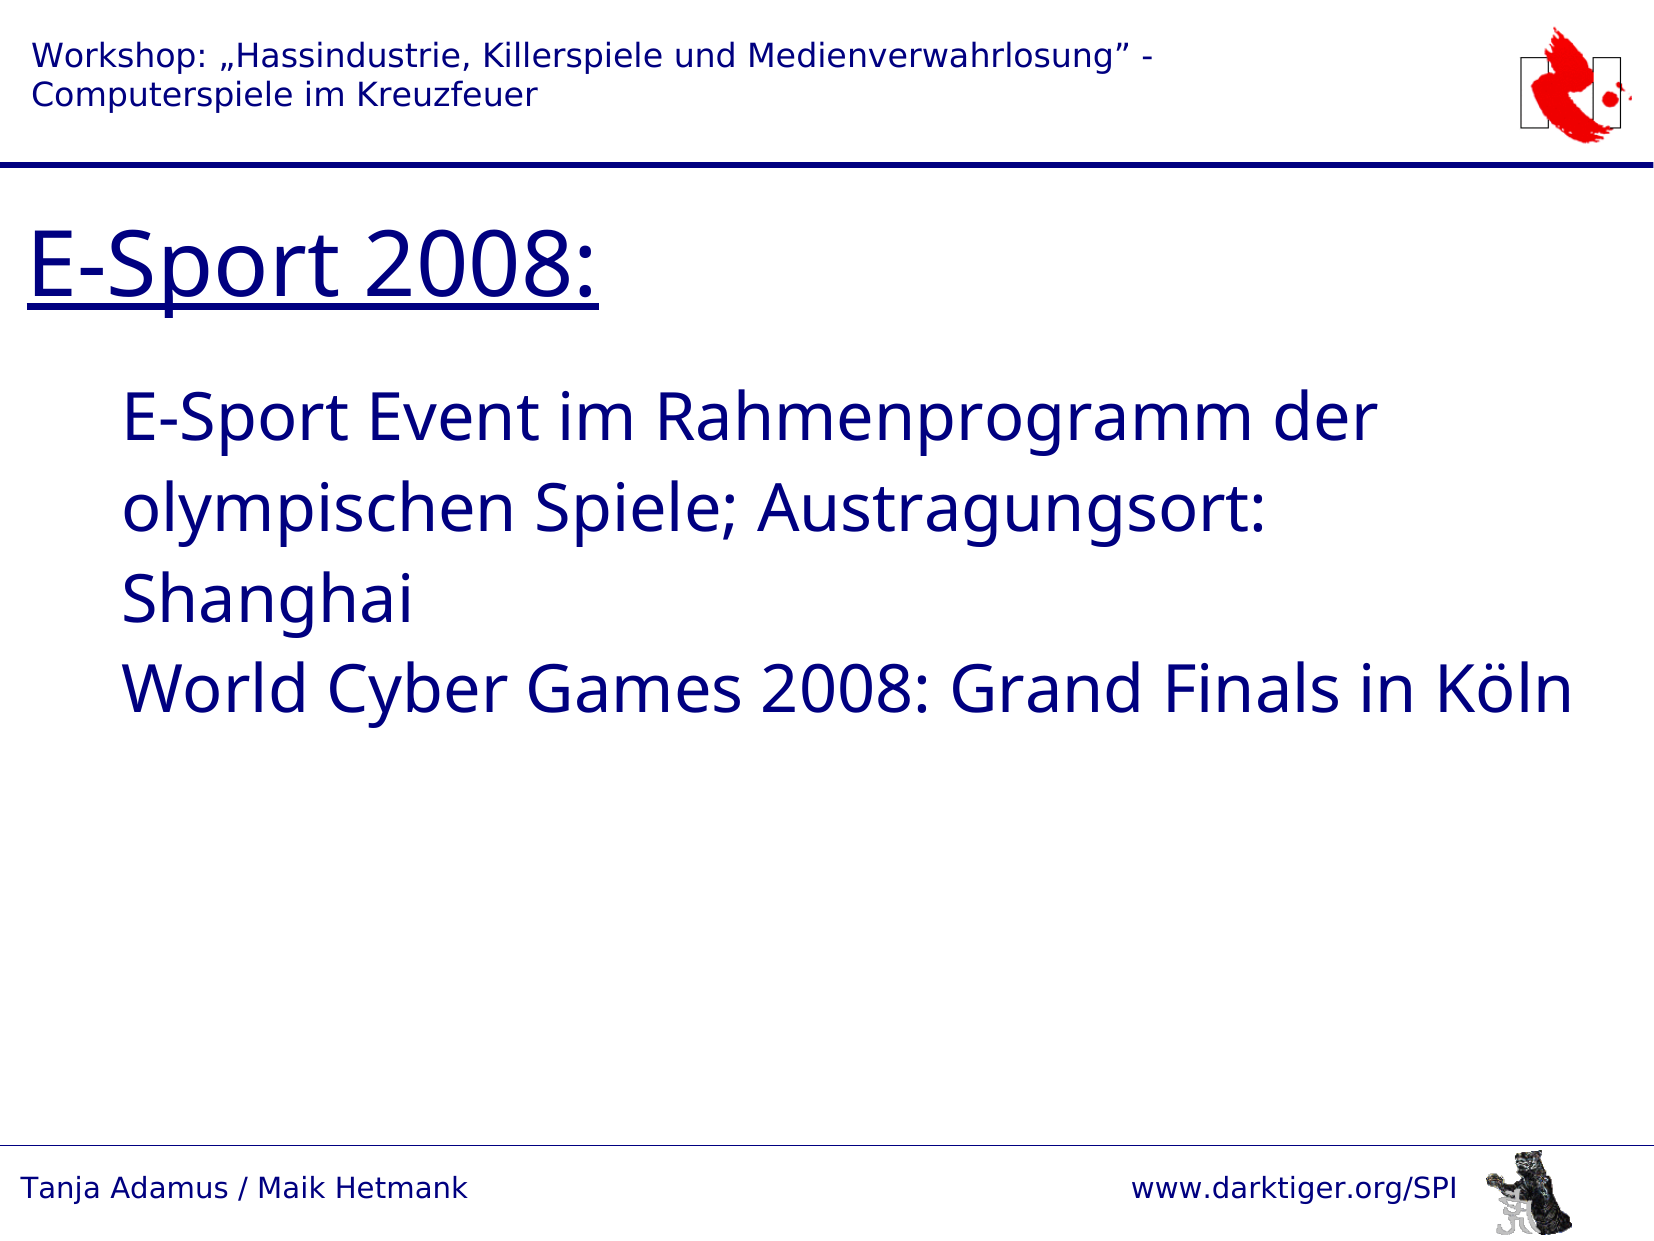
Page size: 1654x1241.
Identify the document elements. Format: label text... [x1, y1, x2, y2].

picture [1503, 16, 1632, 148]
picture [1486, 1150, 1572, 1235]
text_box E-Sport 2008: [11, 190, 1625, 318]
text_box E-Sport Event im Rahmenprogramm der olympischen Spiele; Austragungsort: Shanghai [106, 362, 1565, 621]
text_box World Cyber Games 2008: Grand Finals in Köln [106, 633, 1595, 811]
text_box Workshop: „Hassindustrie, Killerspiele und Medienverwahrlosung” - Computerspiele im Kreuzfeuer [16, 29, 1418, 178]
